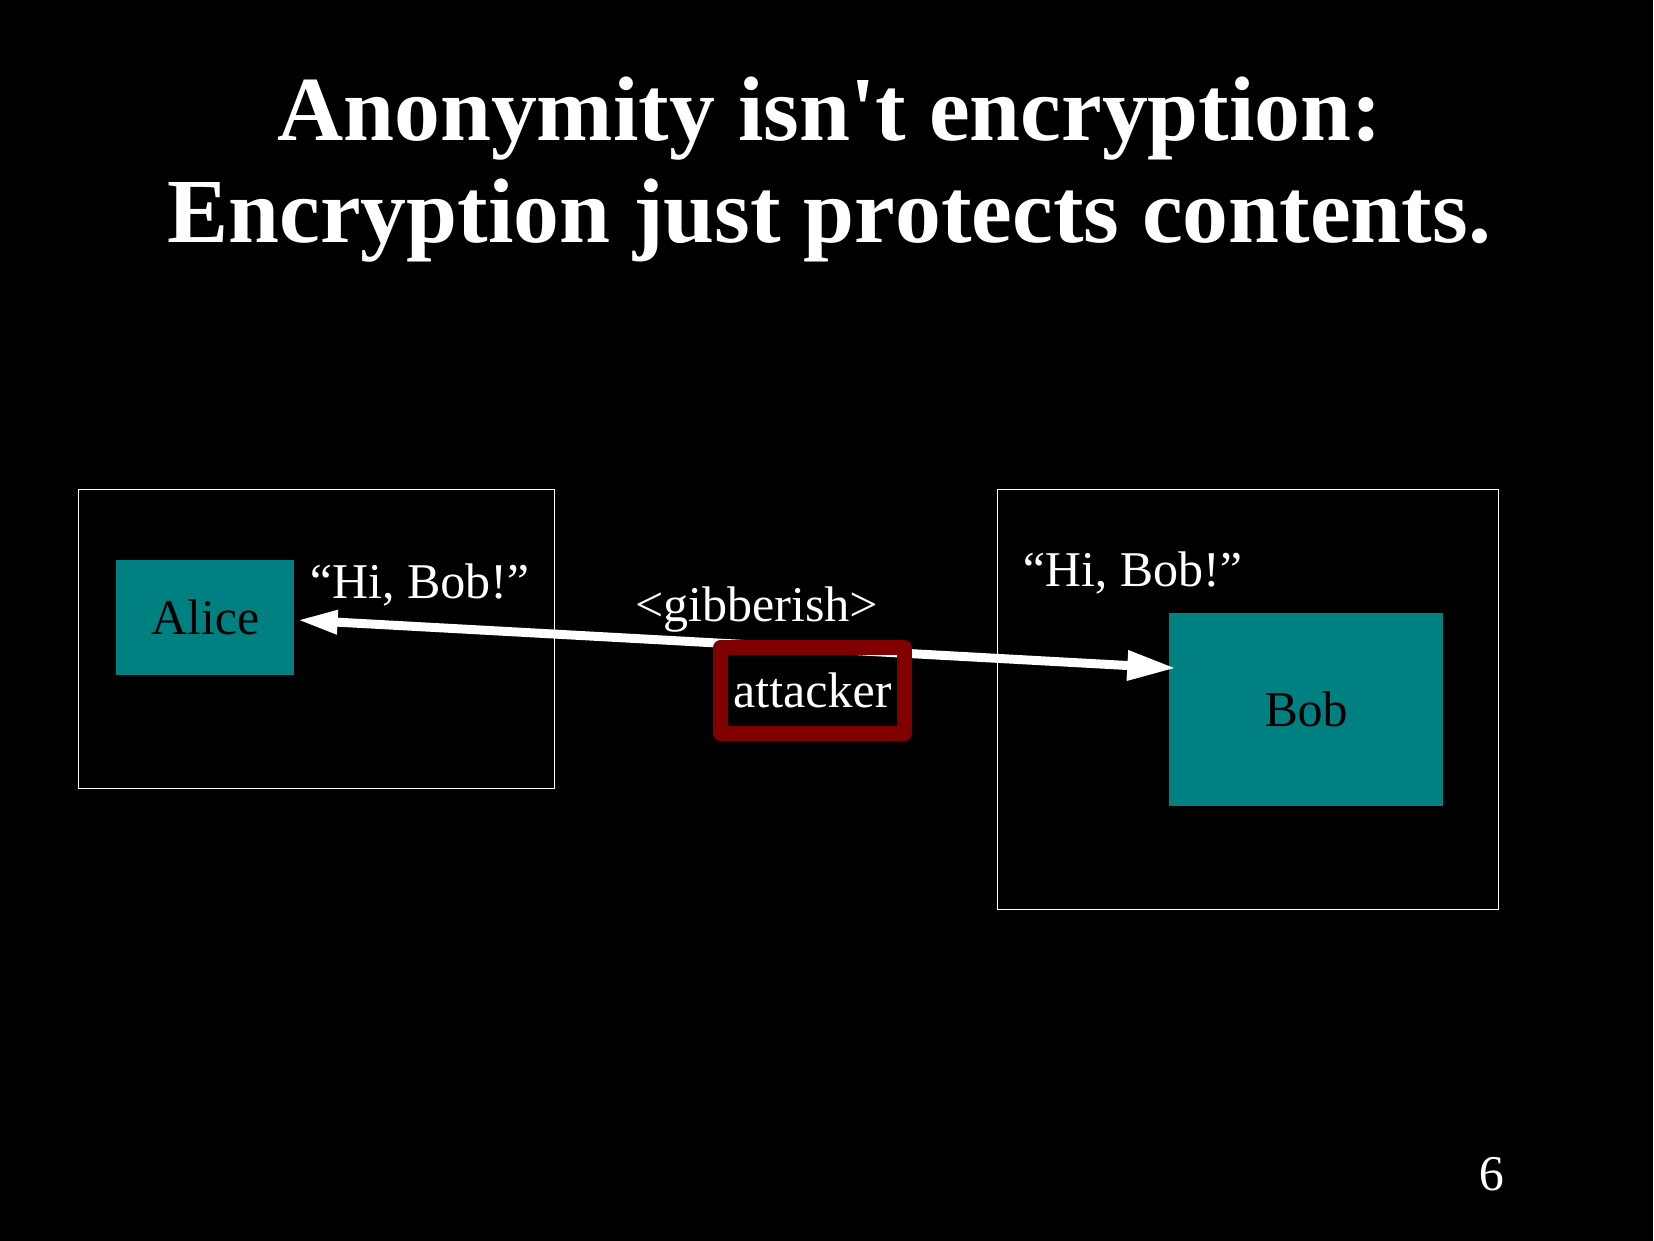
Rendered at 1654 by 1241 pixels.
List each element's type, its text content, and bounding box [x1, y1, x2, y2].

title Anonymity isn't encryption: Encryption just protects contents. [85, 40, 1576, 281]
text_box Bob [1168, 612, 1444, 807]
text_box “Hi, Bob!” [309, 554, 530, 611]
text_box attacker [720, 647, 905, 734]
text_box “Hi, Bob!” [1022, 541, 1243, 598]
text_box <gibberish> [634, 577, 879, 634]
text_box Alice [115, 559, 295, 676]
